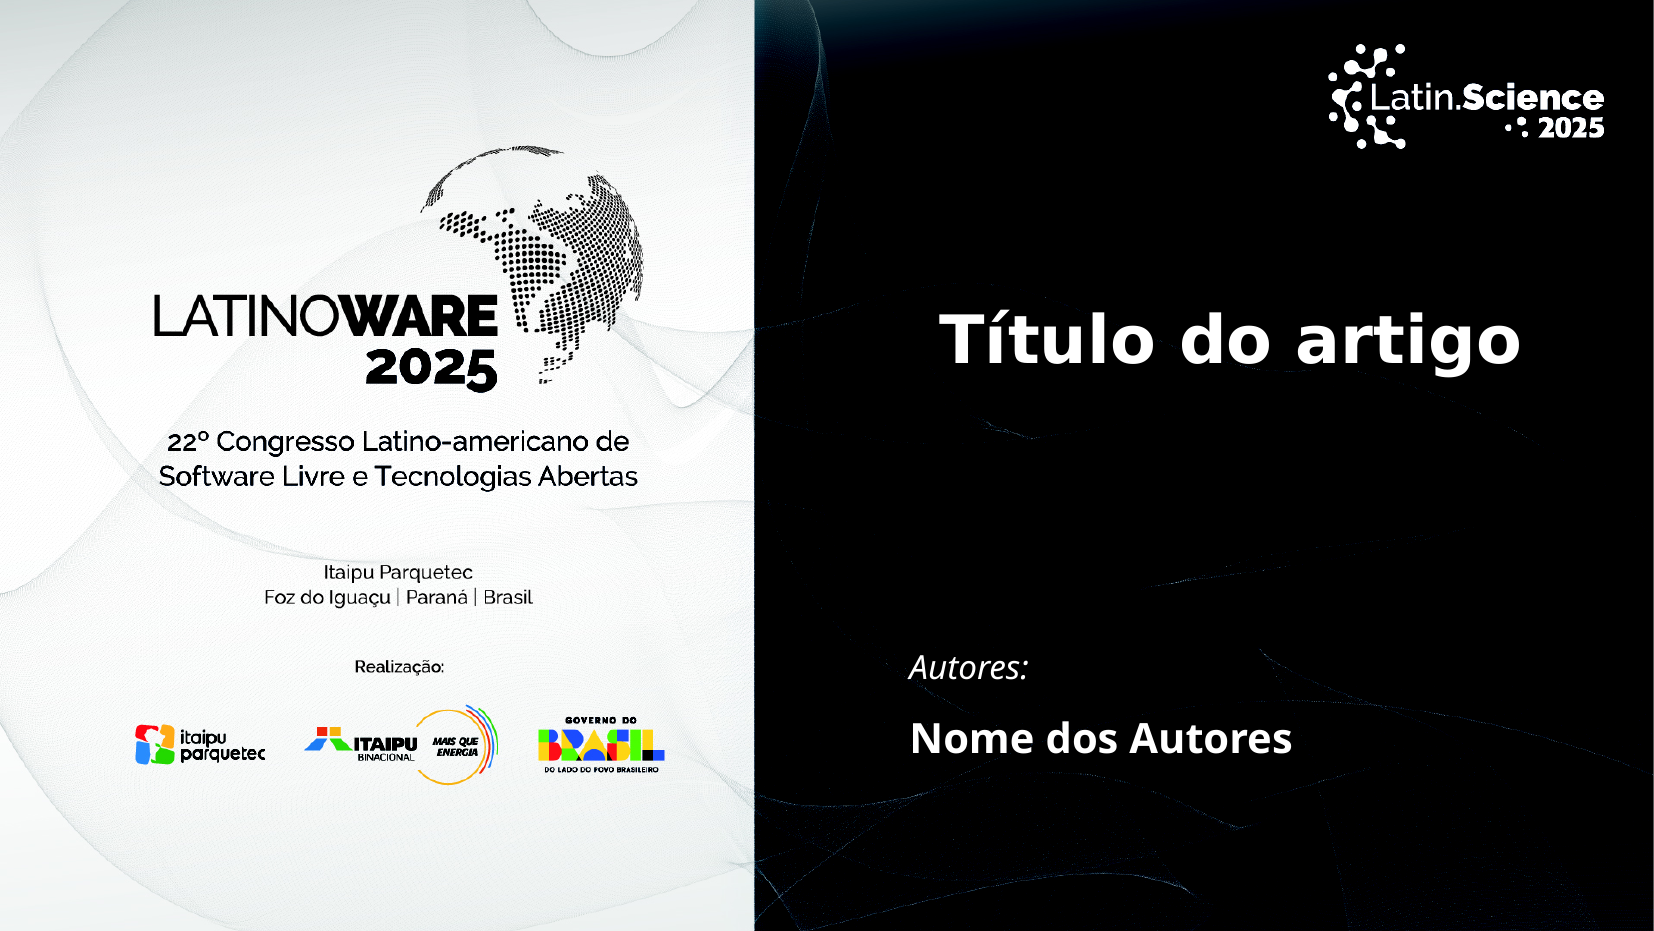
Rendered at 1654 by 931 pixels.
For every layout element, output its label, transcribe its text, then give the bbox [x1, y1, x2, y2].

picture [0, 0, 1654, 931]
text_box Autores: [894, 639, 1577, 704]
text_box Nome dos Autores [894, 704, 1577, 821]
text_box Título do artigo [874, 289, 1589, 573]
